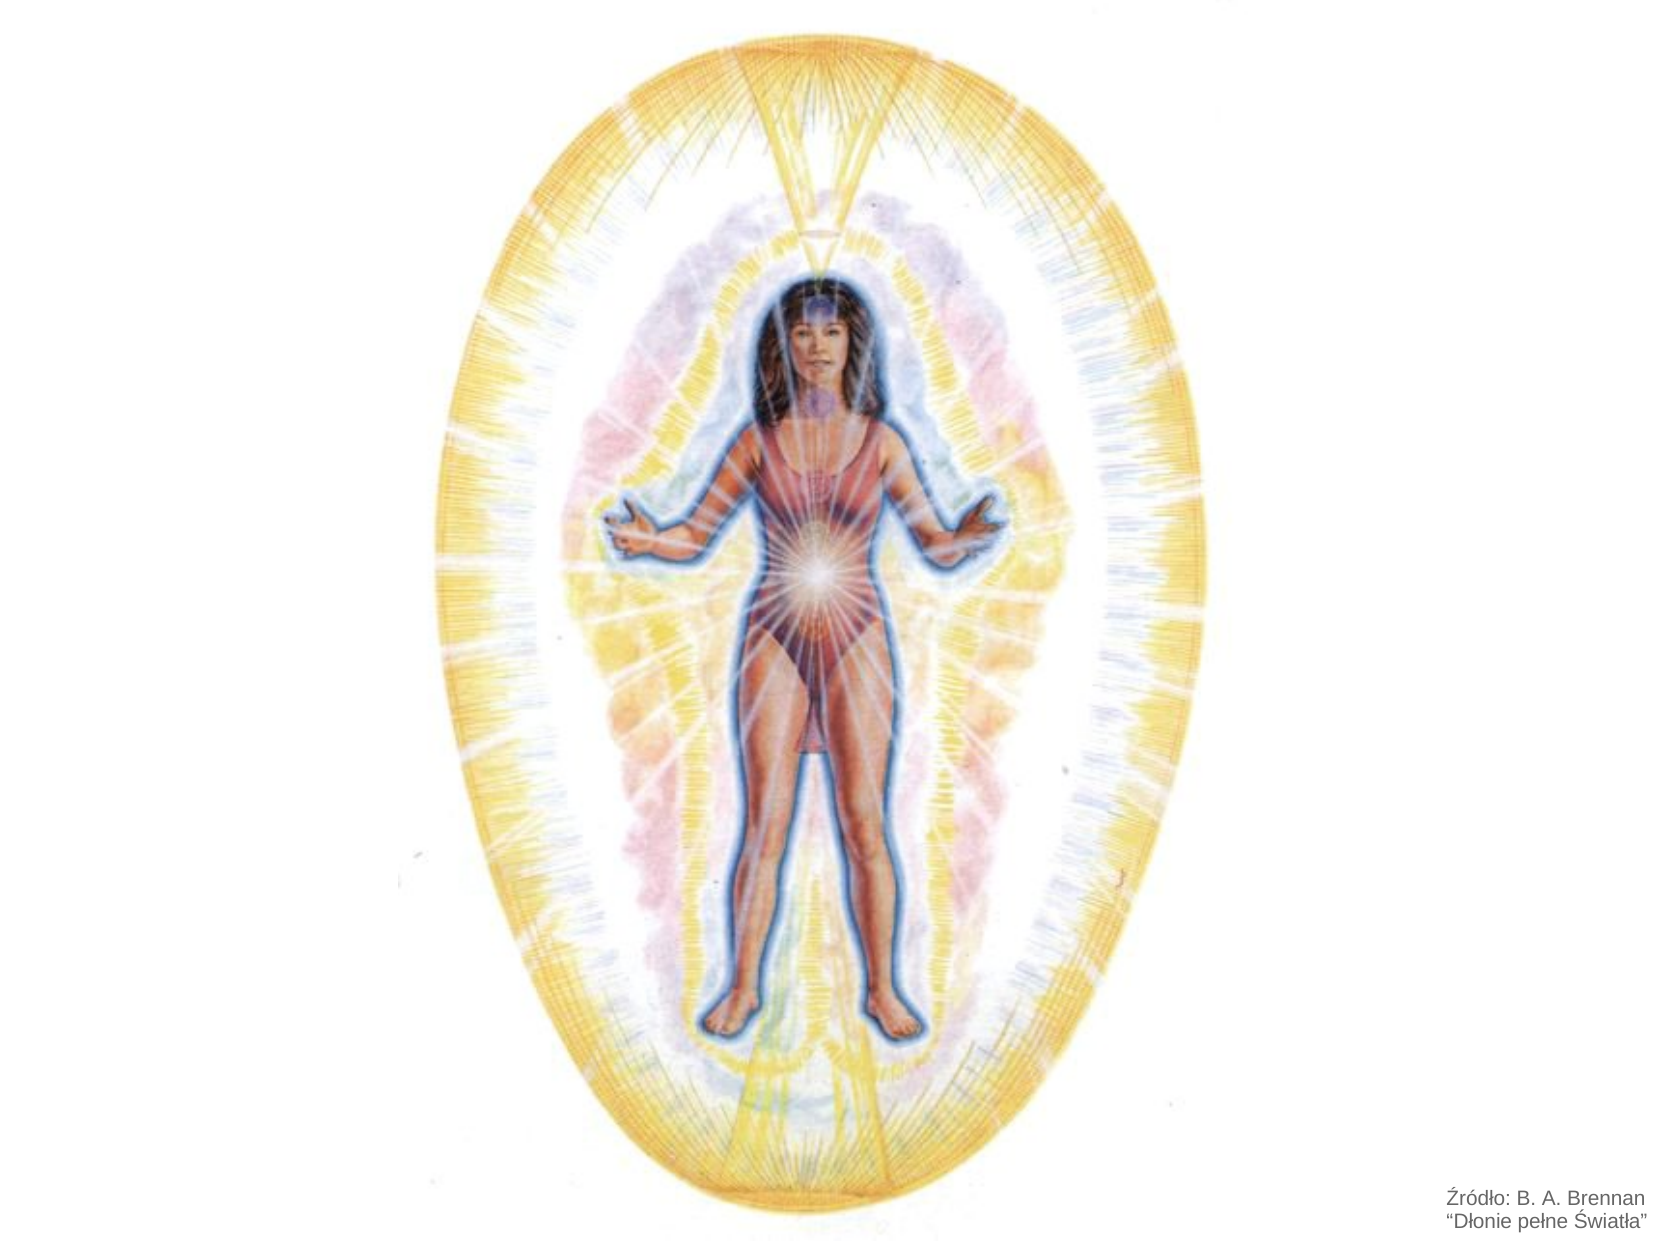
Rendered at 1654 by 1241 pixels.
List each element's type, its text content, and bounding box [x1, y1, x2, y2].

picture [398, 0, 1255, 1241]
text_box Źródło: B. A. Brennan “Dłonie pełne Światła” [1440, 1181, 1654, 1240]
